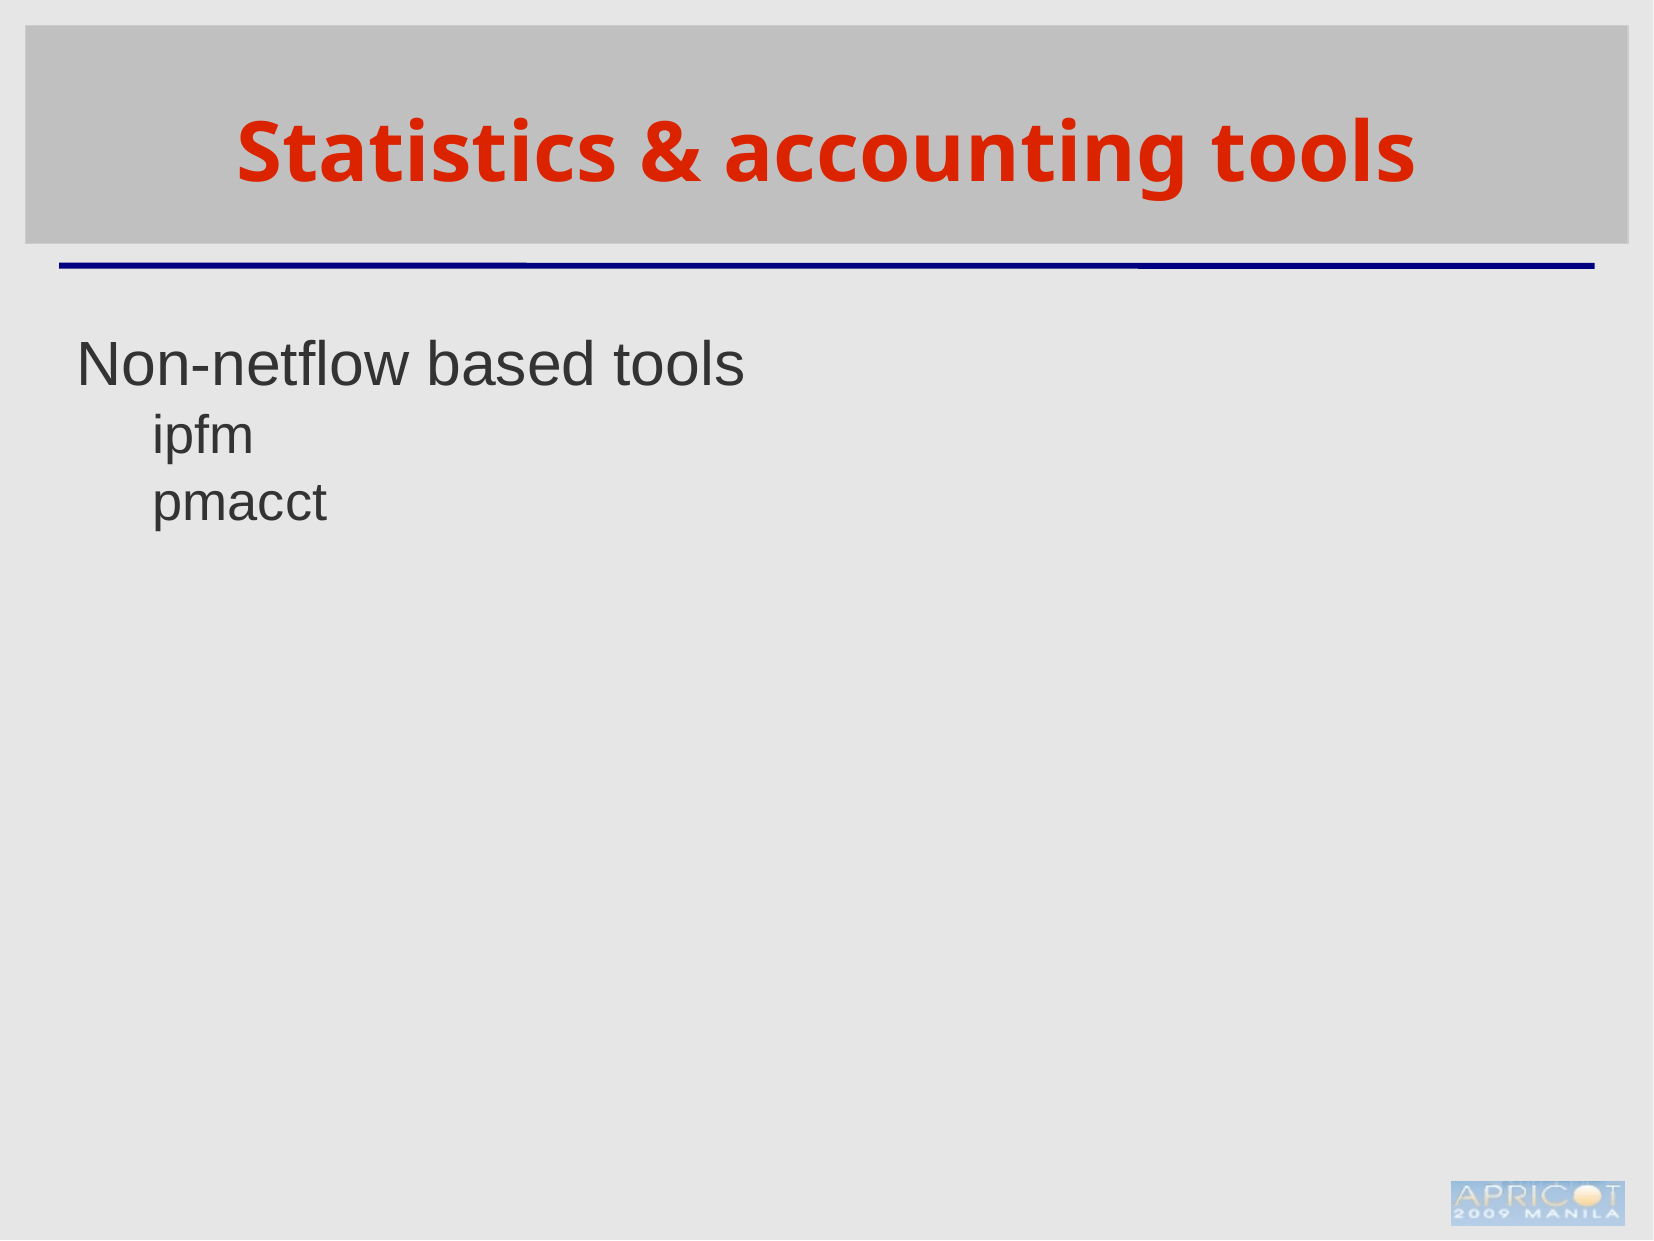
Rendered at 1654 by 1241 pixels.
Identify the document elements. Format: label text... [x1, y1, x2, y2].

list Non-netflow based tools ipfm pmacct [59, 322, 1595, 1132]
picture [1451, 1181, 1625, 1226]
title Statistics & accounting tools [121, 46, 1534, 254]
